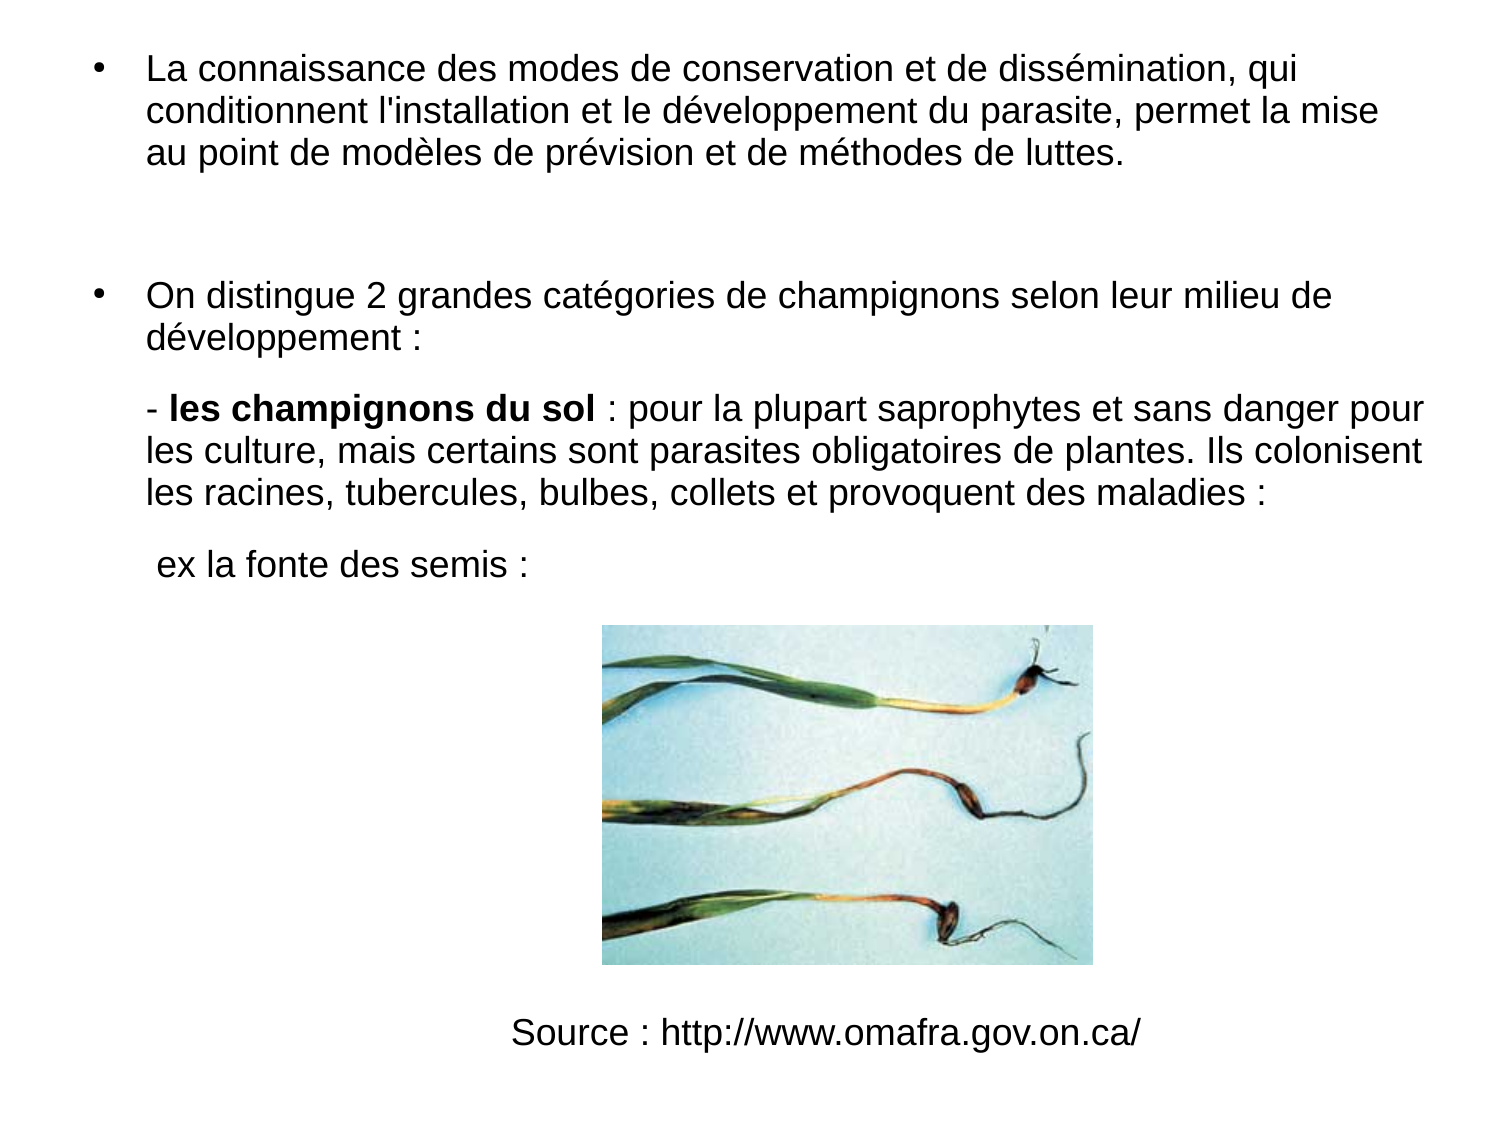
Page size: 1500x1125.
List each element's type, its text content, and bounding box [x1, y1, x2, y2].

picture [602, 625, 1093, 965]
list La connaissance des modes de conservation et de dissémination, qui conditionnent l'installation et le développement du parasite, permet la mise au point de modèles de prévision et de méthodes de luttes. On distingue 2 grandes catégories de champignons selon leur milieu de développement : - les champignons du sol : pour la plupart saprophytes et sans danger pour les culture, mais certains sont parasites obligatoires de plantes. Ils colonisent les racines, tubercules, bulbes, collets et provoquent des maladies : ex la fonte des semis : [75, 47, 1425, 916]
text_box Source : http://www.omafra.gov.on.ca/ [496, 1003, 1264, 1061]
